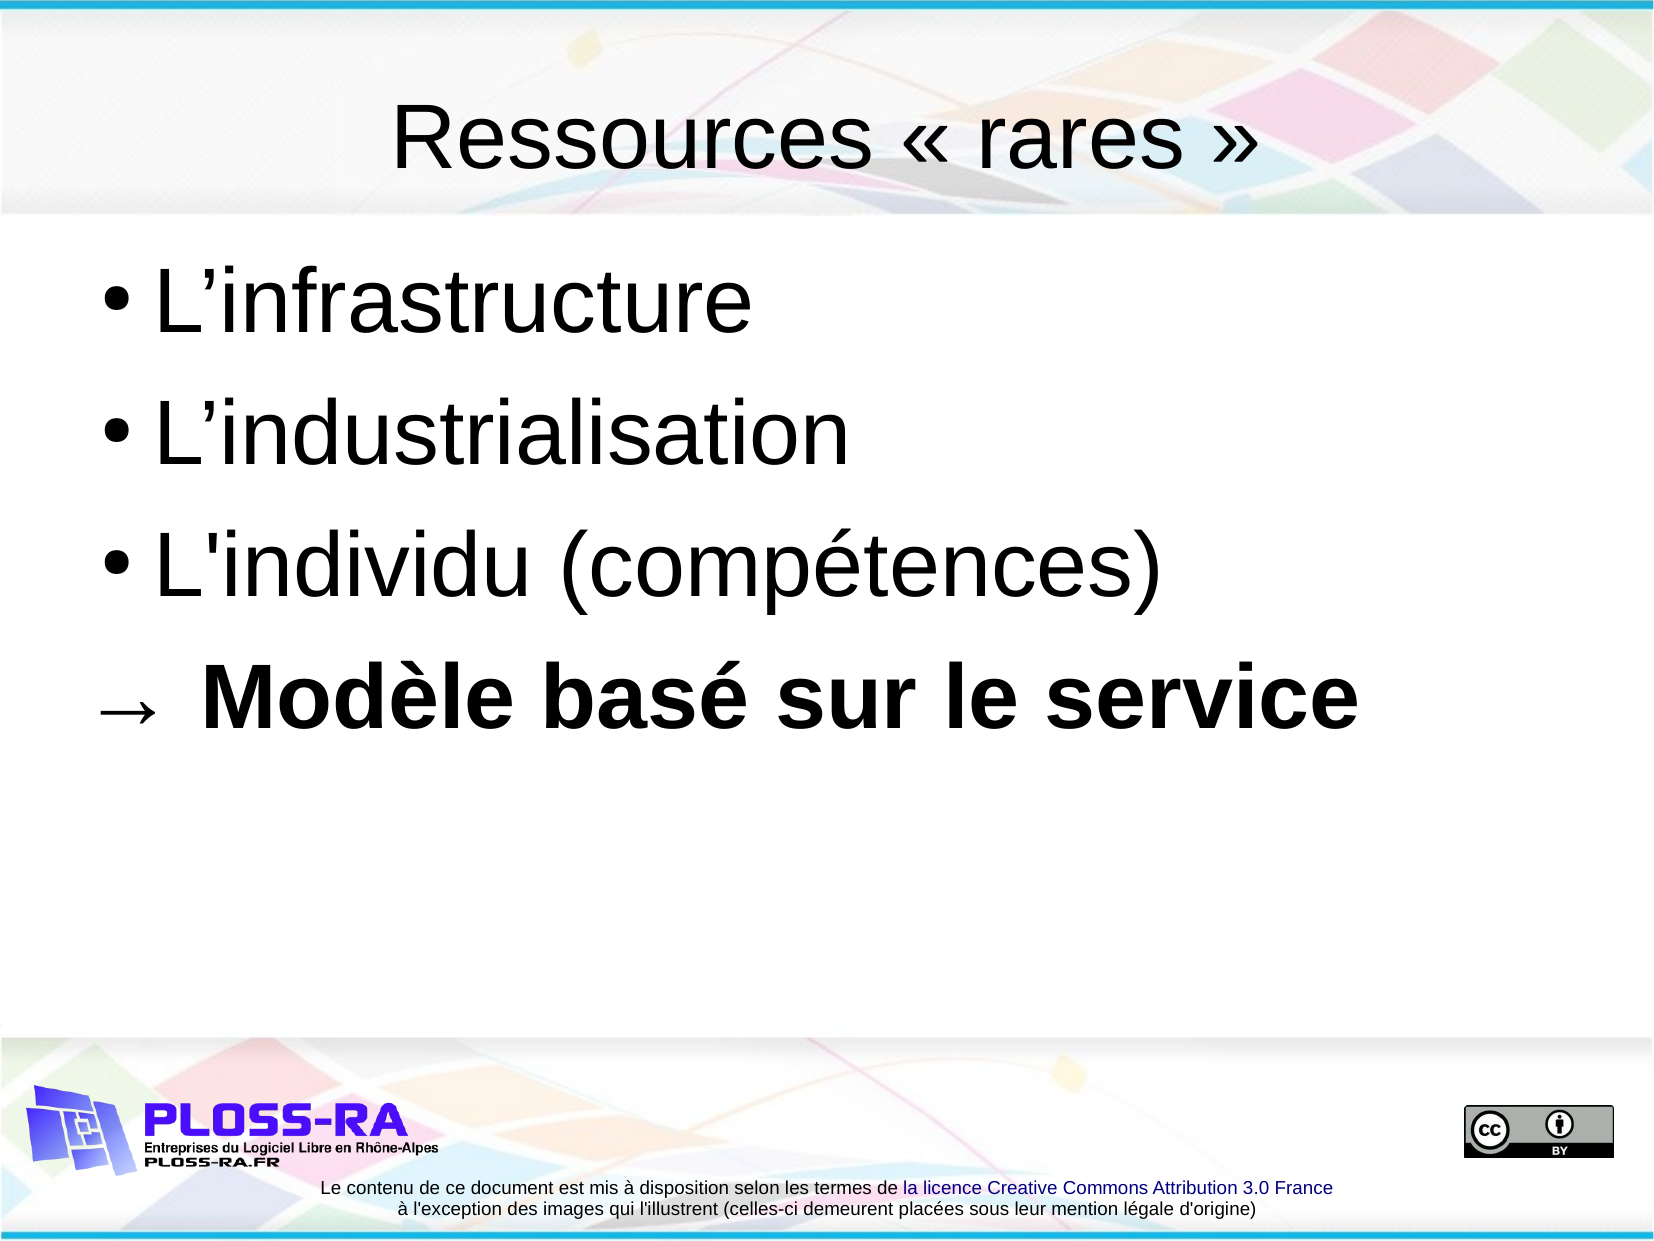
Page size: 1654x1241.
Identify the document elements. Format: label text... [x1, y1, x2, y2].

title Ressources « rares » [82, 49, 1571, 225]
picture [0, 0, 1654, 216]
picture [0, 1024, 1654, 1241]
list L’infrastructure L’industrialisation L'individu (compétences) → Modèle basé sur le service [82, 249, 1538, 969]
